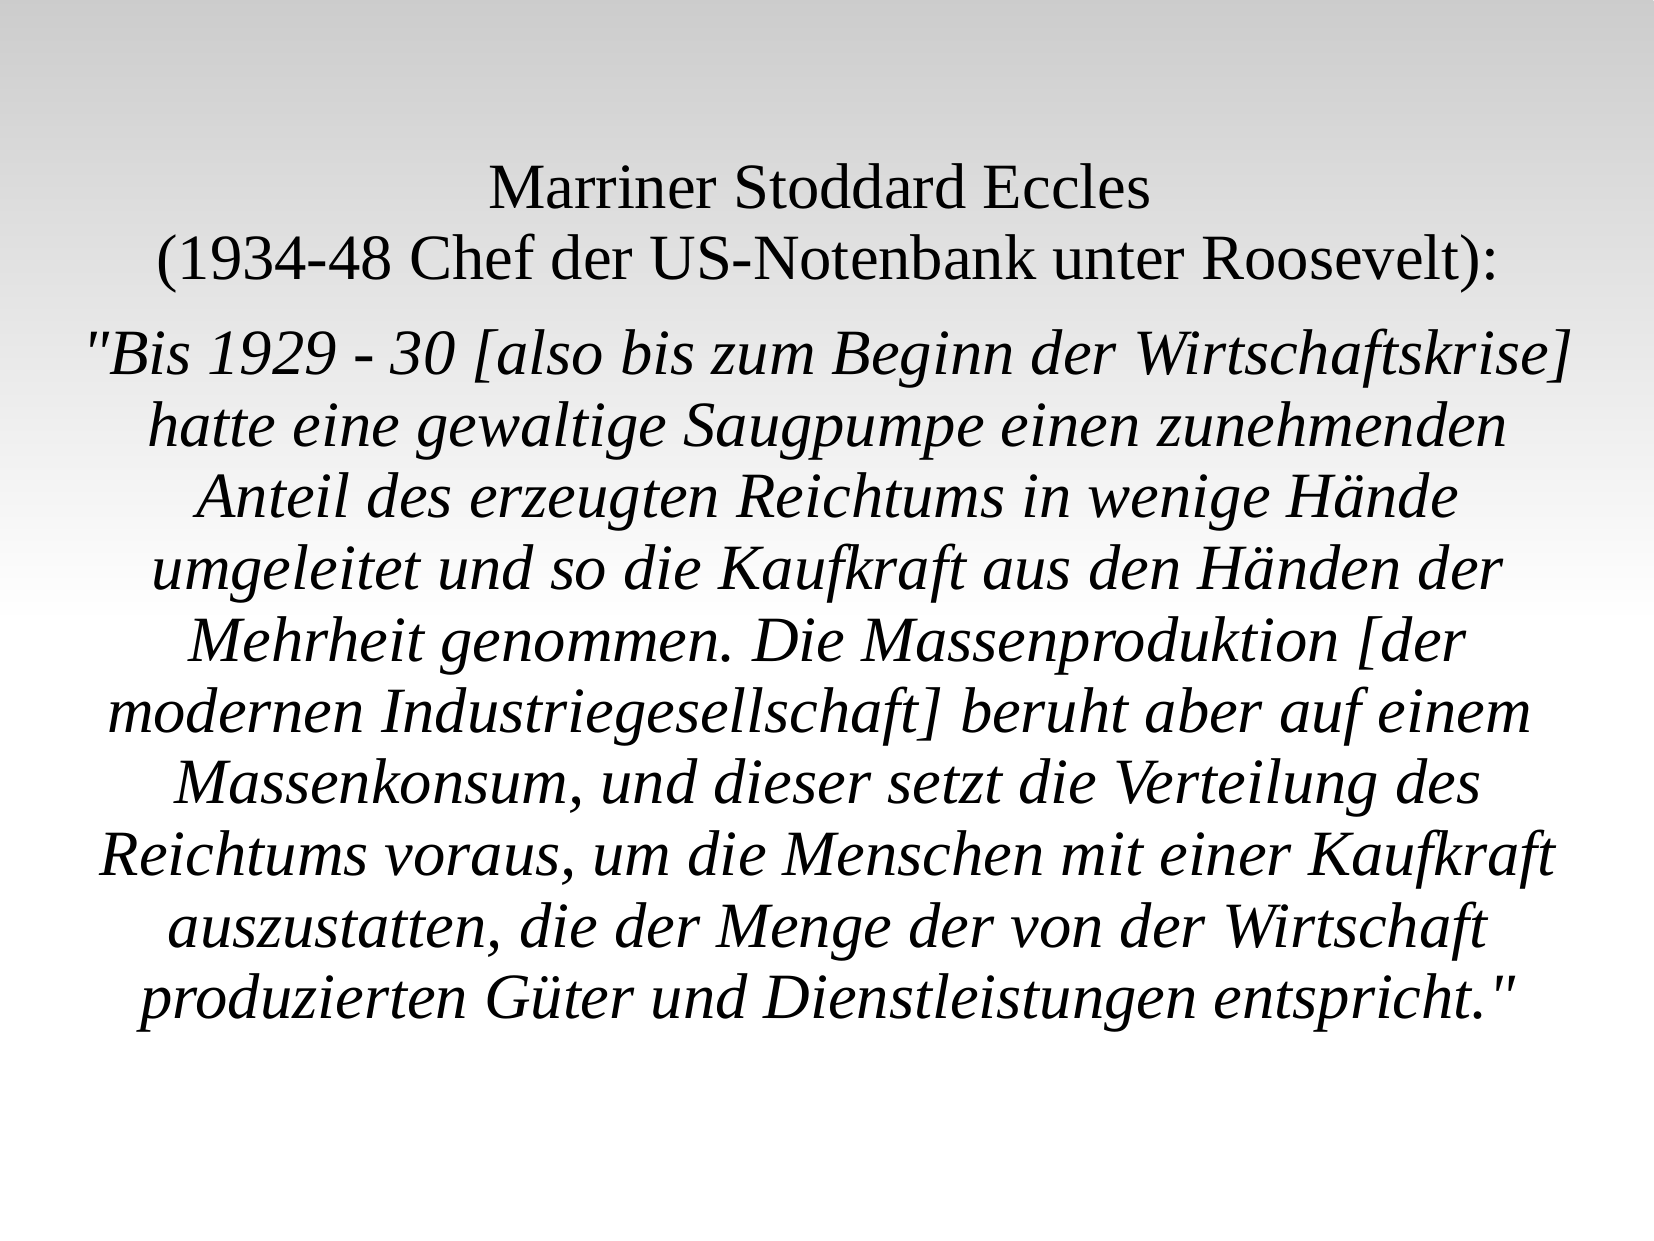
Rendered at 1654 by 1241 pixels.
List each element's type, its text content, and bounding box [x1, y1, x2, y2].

text_box Marriner Stoddard Eccles (1934-48 Chef der US-Notenbank unter Roosevelt): "Bis 1929 - 30 [also bis zum Beginn der Wirtschaftskrise] hatte eine gewaltige Saugpumpe einen zunehmenden Anteil des erzeugten Reichtums in wenige Hände umgeleitet und so die Kaufkraft aus den Händen der Mehrheit genommen. Die Massenproduktion [der modernen Industriegesellschaft] beruht aber auf einem Massenkonsum, und dieser setzt die Verteilung des Reichtums voraus, um die Menschen mit einer Kaufkraft auszustatten, die der Menge der von der Wirtschaft produzierten Güter und Dienstleistungen entspricht." [55, 143, 1601, 1099]
